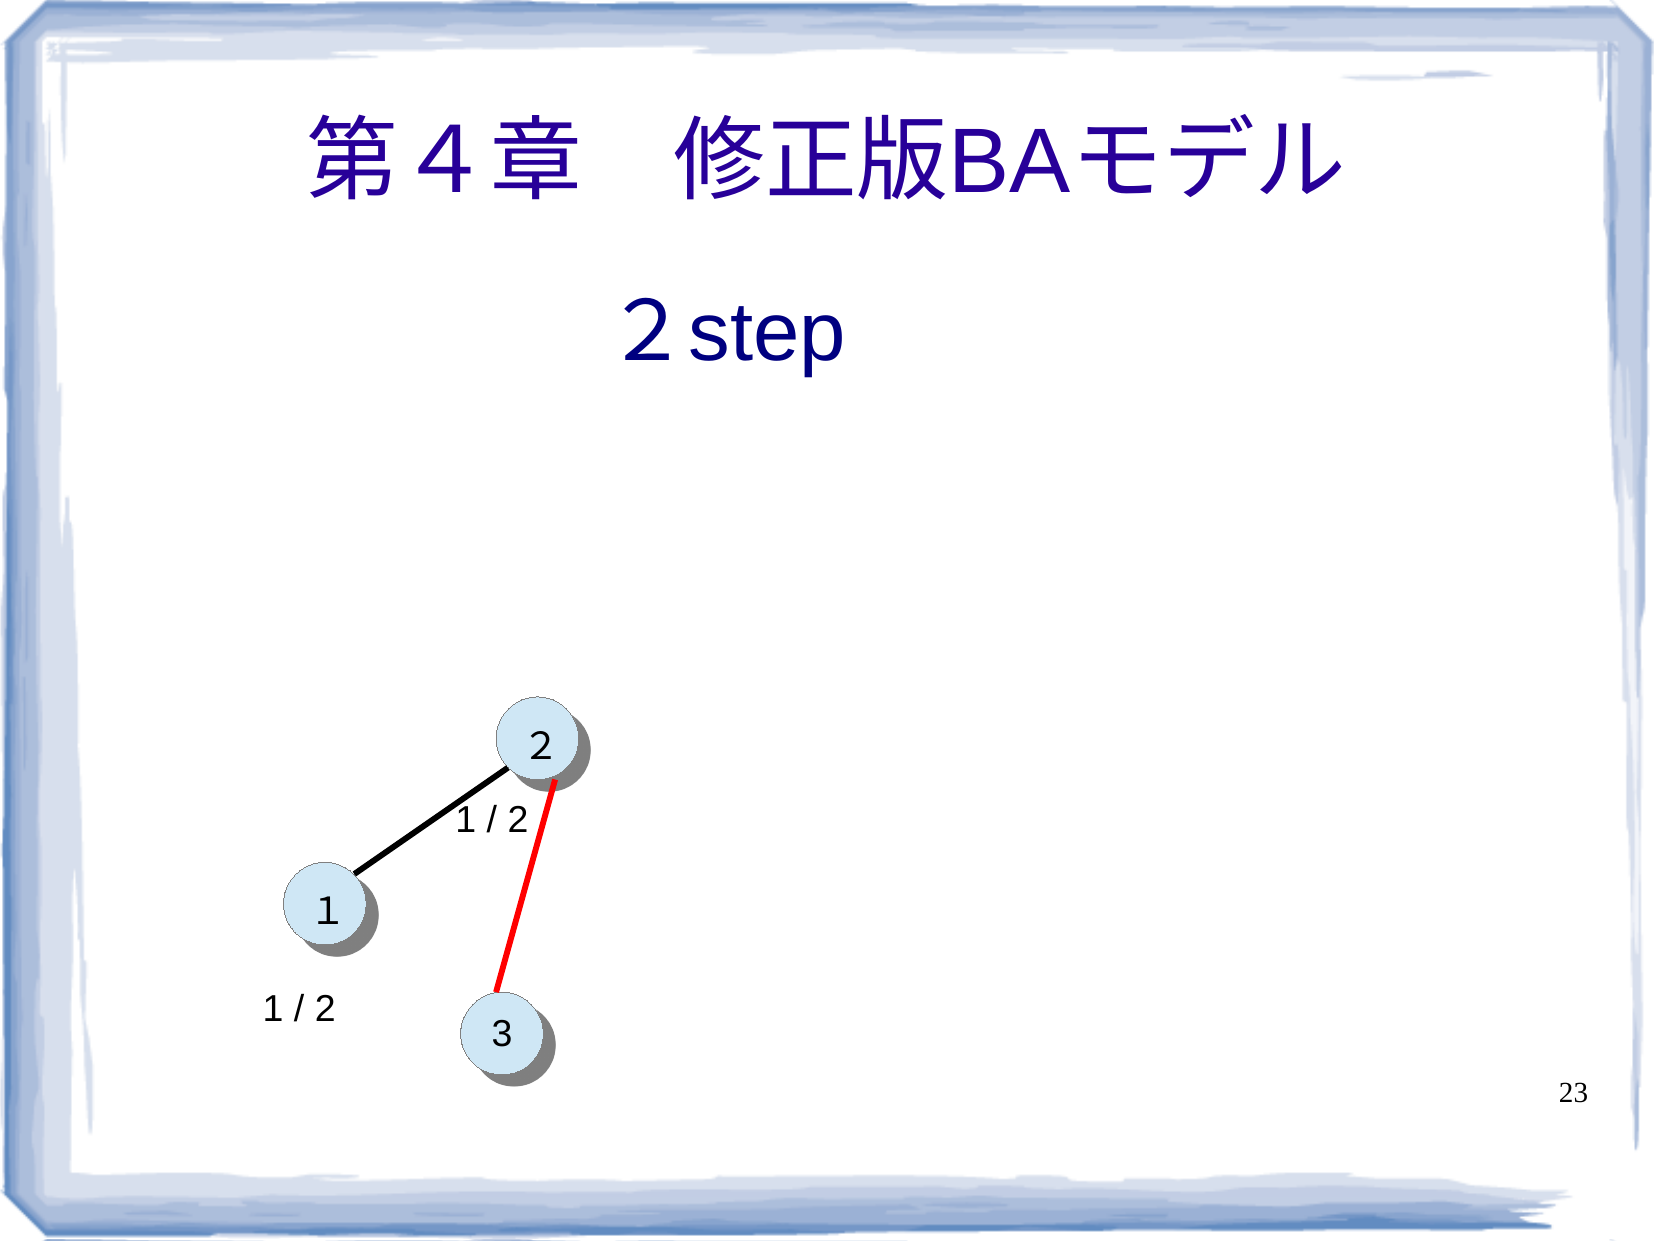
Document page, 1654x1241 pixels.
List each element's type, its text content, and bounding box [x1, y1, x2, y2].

text_box １ [295, 874, 363, 927]
text_box 1 / 2 [440, 791, 544, 849]
text_box [363, 887, 367, 920]
text_box [283, 862, 359, 945]
text_box 3 [460, 992, 544, 1075]
text_box ２step [590, 256, 885, 365]
title 第４章 修正版BAモデル [82, 49, 1571, 257]
text_box [509, 696, 566, 708]
text_box [496, 710, 572, 780]
picture [0, 0, 1654, 1241]
text_box 1 / 2 [248, 980, 351, 1038]
text_box ２ [507, 708, 576, 761]
